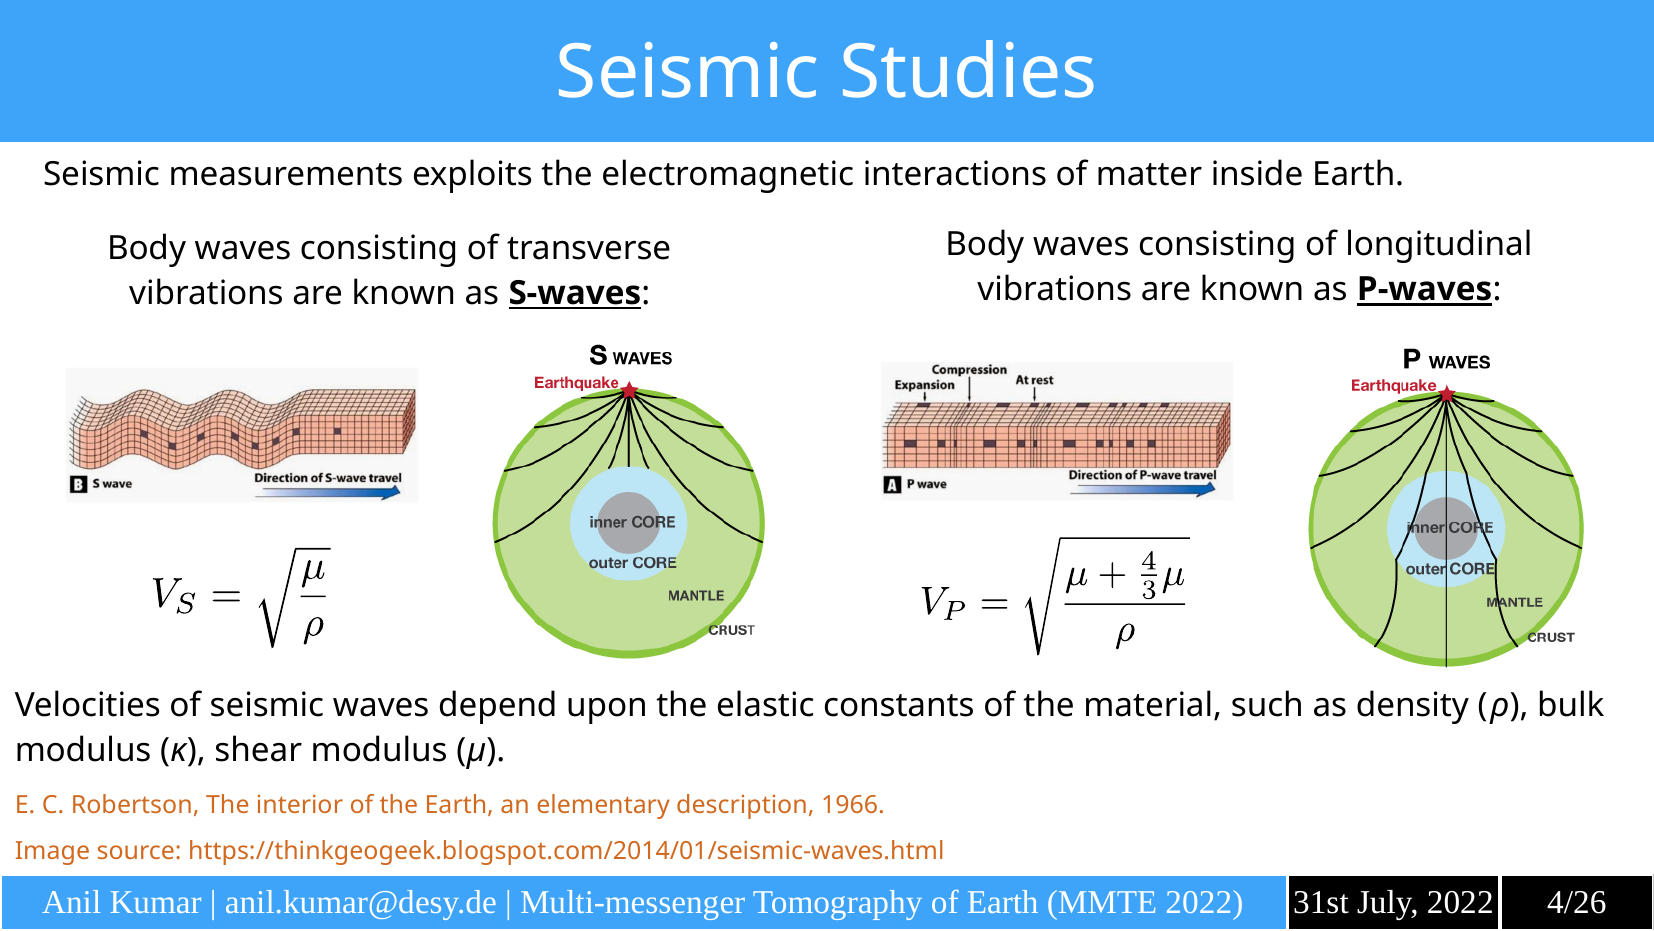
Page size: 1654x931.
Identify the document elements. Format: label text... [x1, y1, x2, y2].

picture [454, 330, 804, 671]
picture [1269, 330, 1624, 673]
title Seismic Studies [0, 0, 1654, 142]
text_box [921, 537, 1190, 656]
text_box Body waves consisting of longitudinal vibrations are known as P-waves: [897, 212, 1582, 328]
text_box E. C. Robertson, The interior of the Earth, an elementary description, 1966. Image source: https://thinkgeogeek.blogspot.com/2014/01/seismic-waves.html [0, 788, 1642, 873]
text_box [152, 547, 331, 649]
picture [64, 366, 420, 504]
text_box Seismic measurements exploits the electromagnetic interactions of matter inside Earth. [28, 142, 1561, 207]
text_box Velocities of seismic waves depend upon the elastic constants of the material, such as density (ρ), bulk modulus (κ), shear modulus (μ). [0, 673, 1654, 788]
picture [879, 360, 1235, 502]
text_box Body waves consisting of transverse vibrations are known as S-waves: [23, 216, 756, 331]
